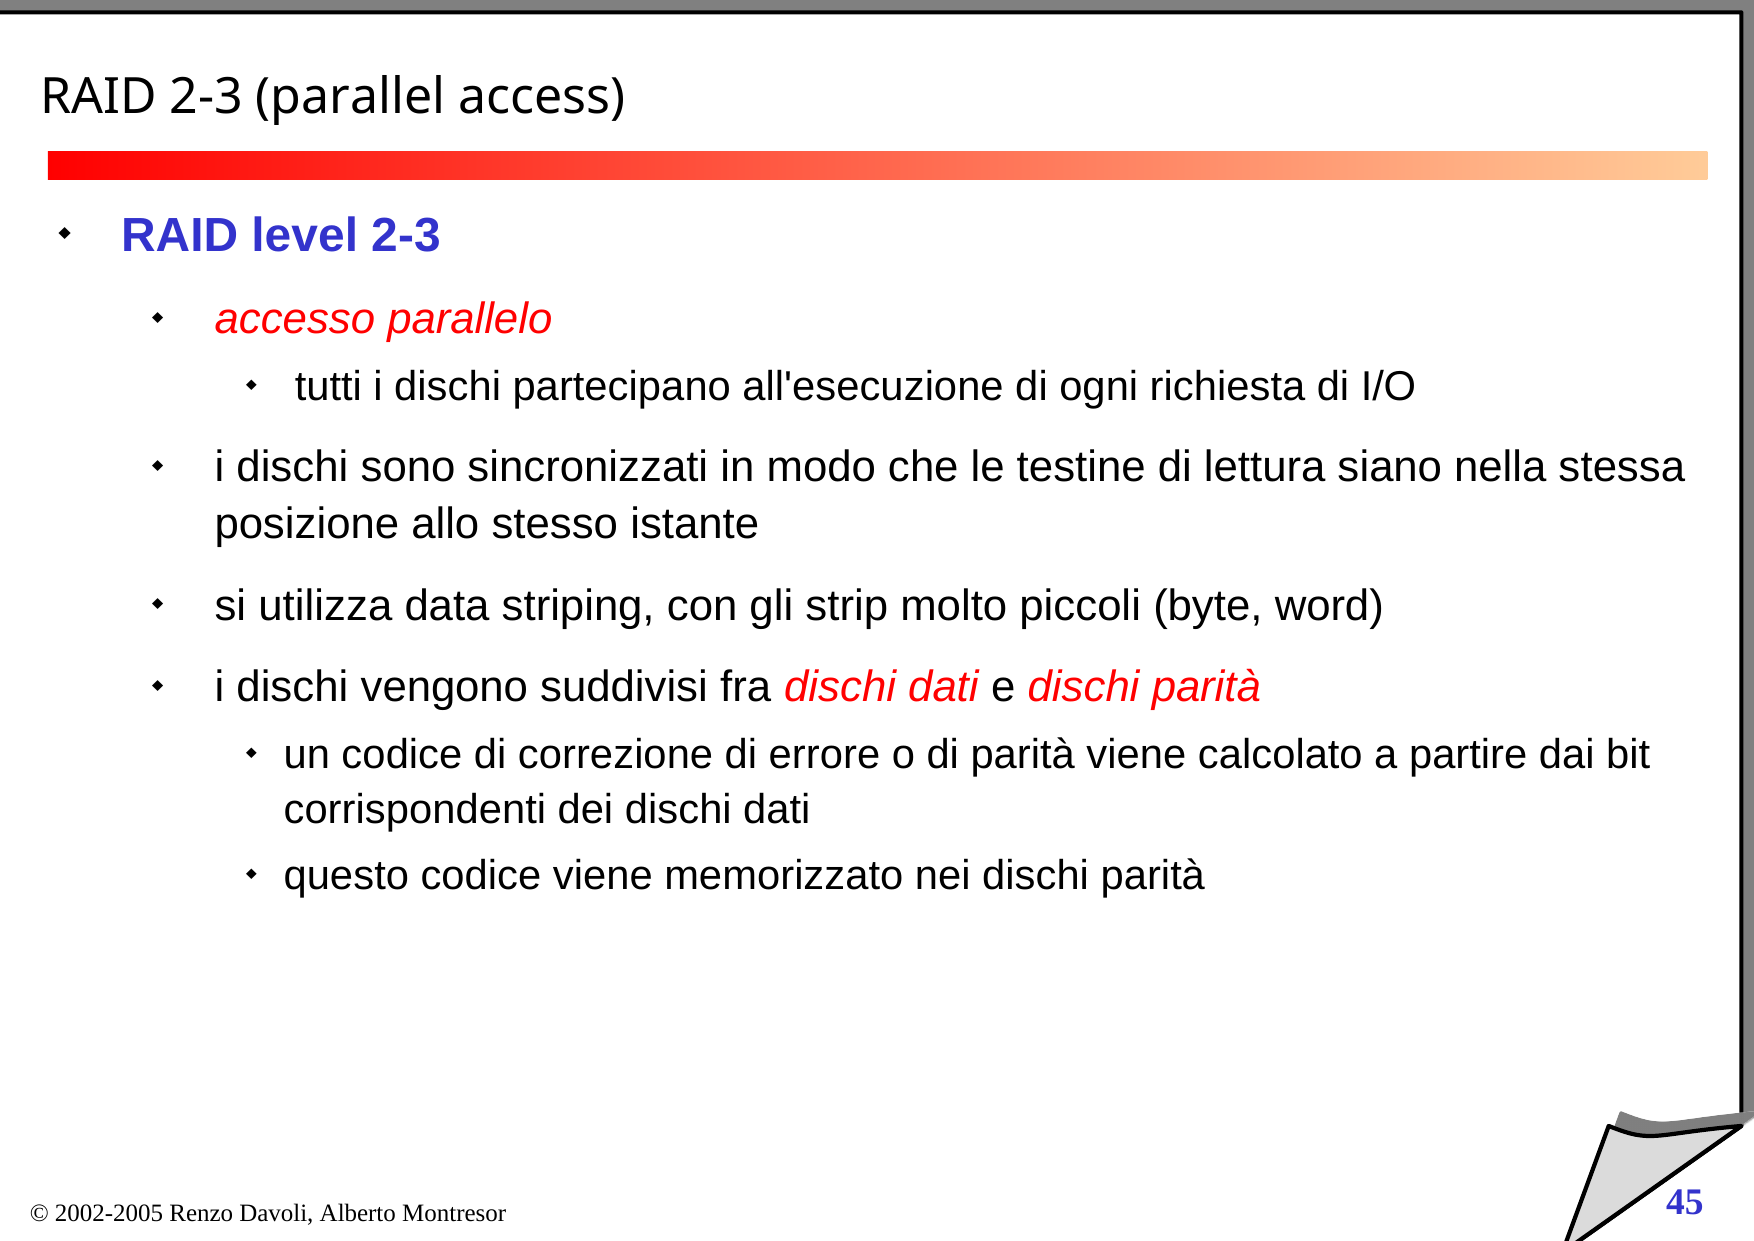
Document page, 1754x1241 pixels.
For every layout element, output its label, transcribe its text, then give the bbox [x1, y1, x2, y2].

list RAID level 2-3 accesso parallelo tutti i dischi partecipano all'esecuzione di ogni richiesta di I/O i dischi sono sincronizzati in modo che le testine di lettura siano nella stessa posizione allo stesso istante si utilizza data striping, con gli strip molto piccoli (byte, word) i dischi vengono suddivisi fra dischi dati e dischi parità un codice di correzione di errore o di parità viene calcolato a partire dai bit corrispondenti dei dischi dati questo codice viene memorizzato nei dischi parità [58, 206, 1696, 970]
title RAID 2-3 (parallel access) [40, 49, 1714, 144]
